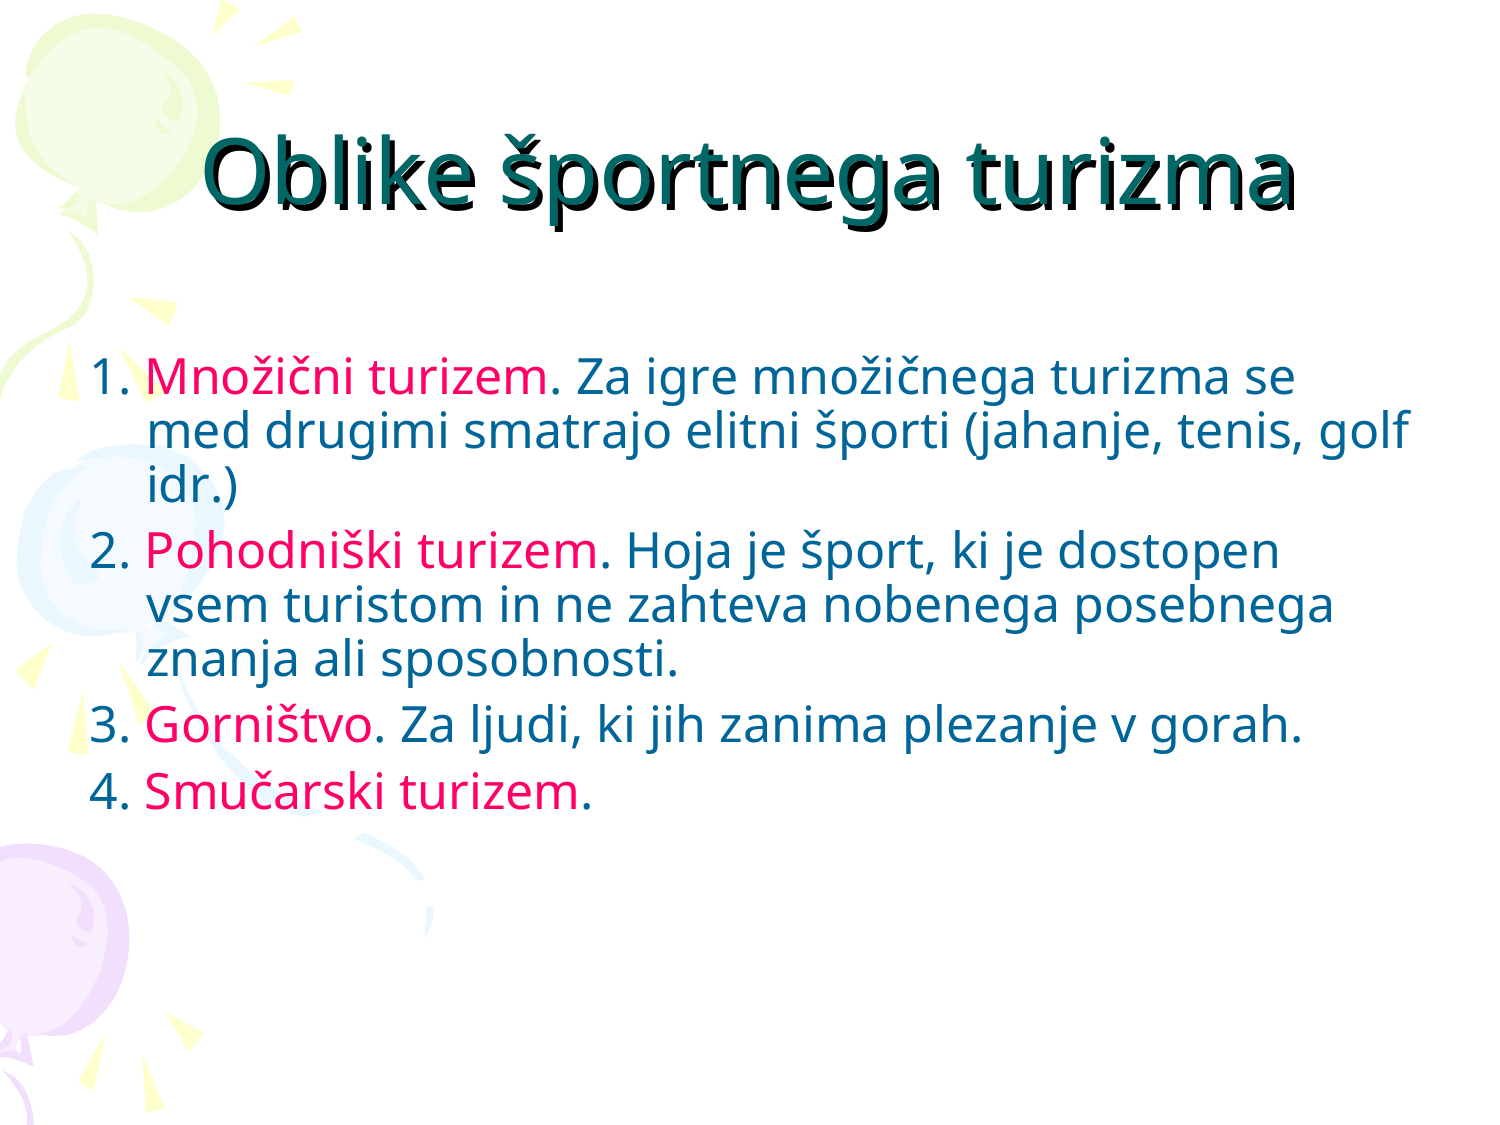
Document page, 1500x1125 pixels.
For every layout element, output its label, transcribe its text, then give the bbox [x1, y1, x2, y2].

list 1. Množični turizem. Za igre množičnega turizma se med drugimi smatrajo elitni športi (jahanje, tenis, golf idr.) 2. Pohodniški turizem. Hoja je šport, ki je dostopen vsem turistom in ne zahteva nobenega posebnega znanja ali sposobnosti. 3. Gorništvo. Za ljudi, ki jih zanima plezanje v gorah. 4. Smučarski turizem. [75, 262, 1426, 994]
title Oblike športnega turizma [72, 16, 1426, 233]
